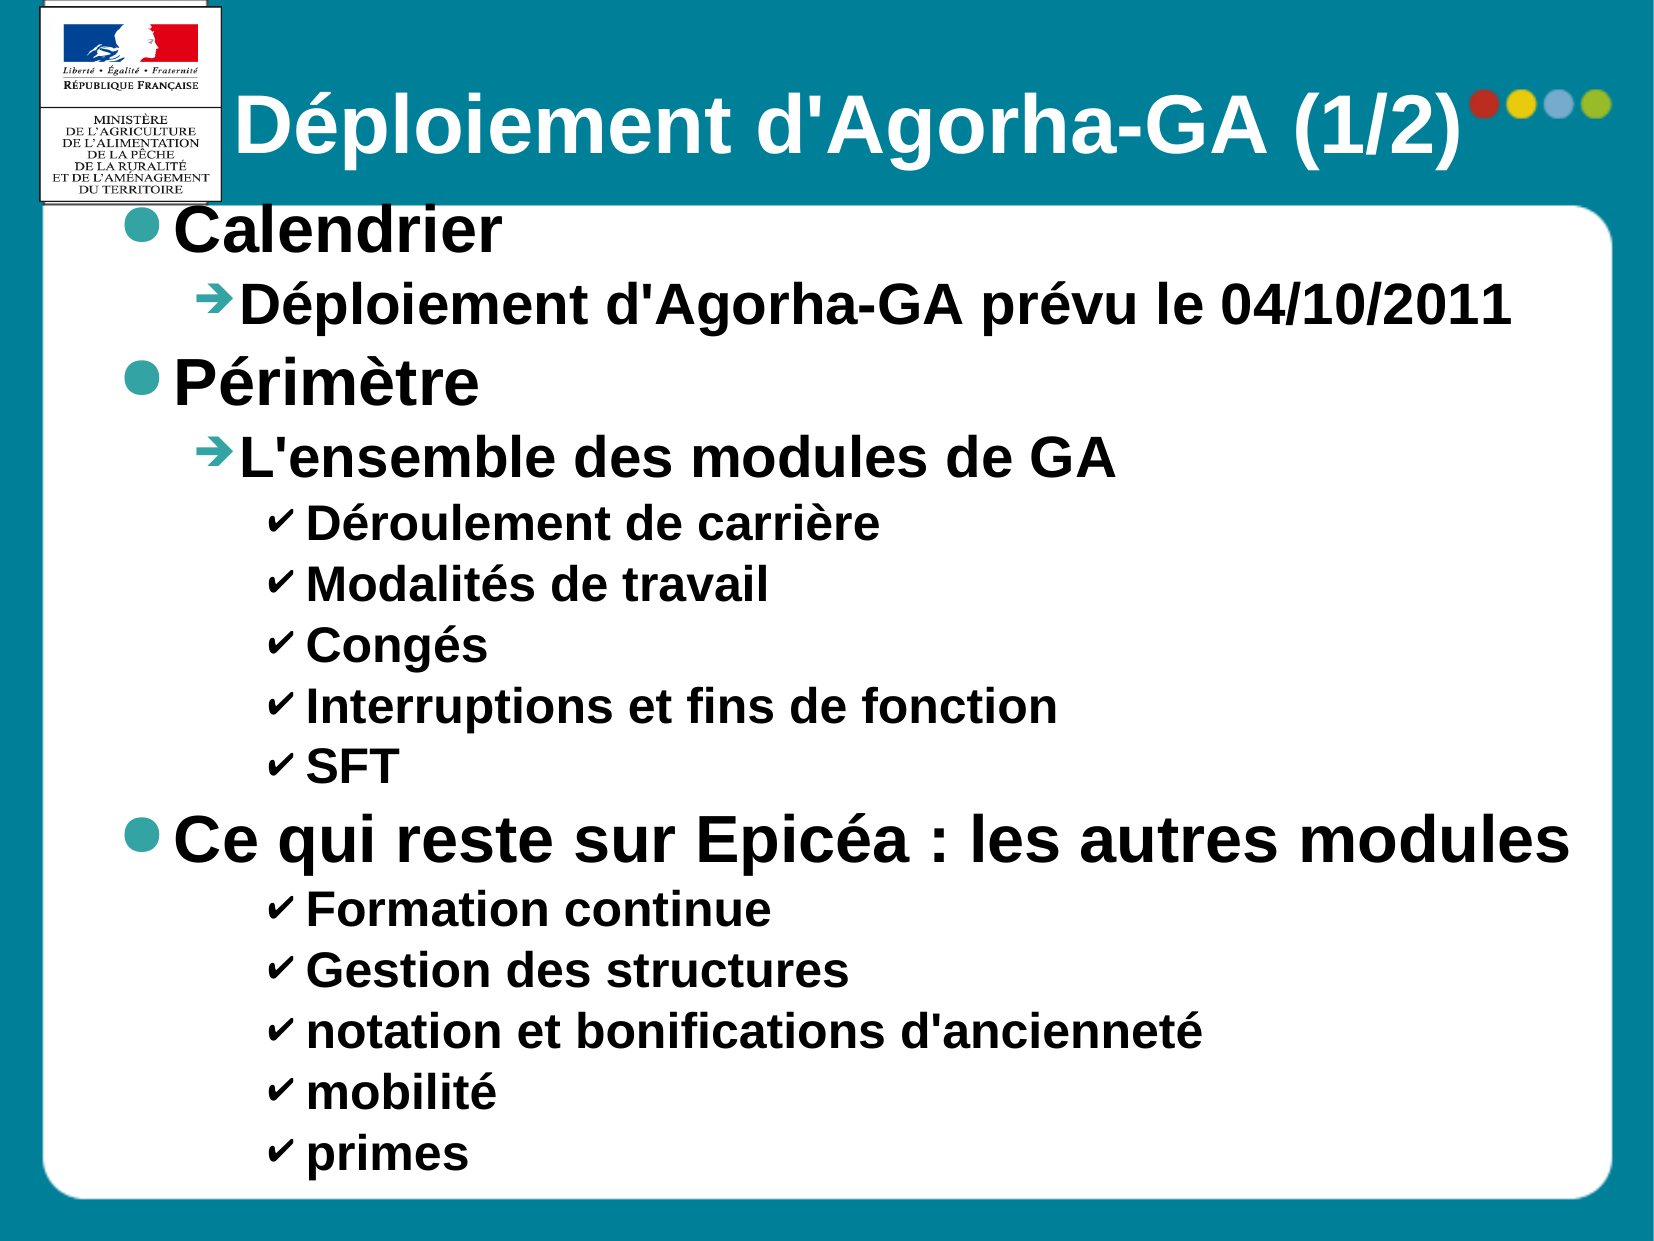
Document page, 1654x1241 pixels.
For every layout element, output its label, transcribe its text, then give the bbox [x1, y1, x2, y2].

list Calendrier Déploiement d'Agorha-GA prévu le 04/10/2011 Périmètre L'ensemble des modules de GA Déroulement de carrière Modalités de travail Congés Interruptions et fins de fonction SFT Ce qui reste sur Epicéa : les autres modules Formation continue Gestion des structures notation et bonifications d'ancienneté mobilité primes [118, 200, 1589, 1204]
title Déploiement d'Agorha-GA (1/2) [162, 7, 1536, 200]
picture [0, 0, 1654, 1241]
